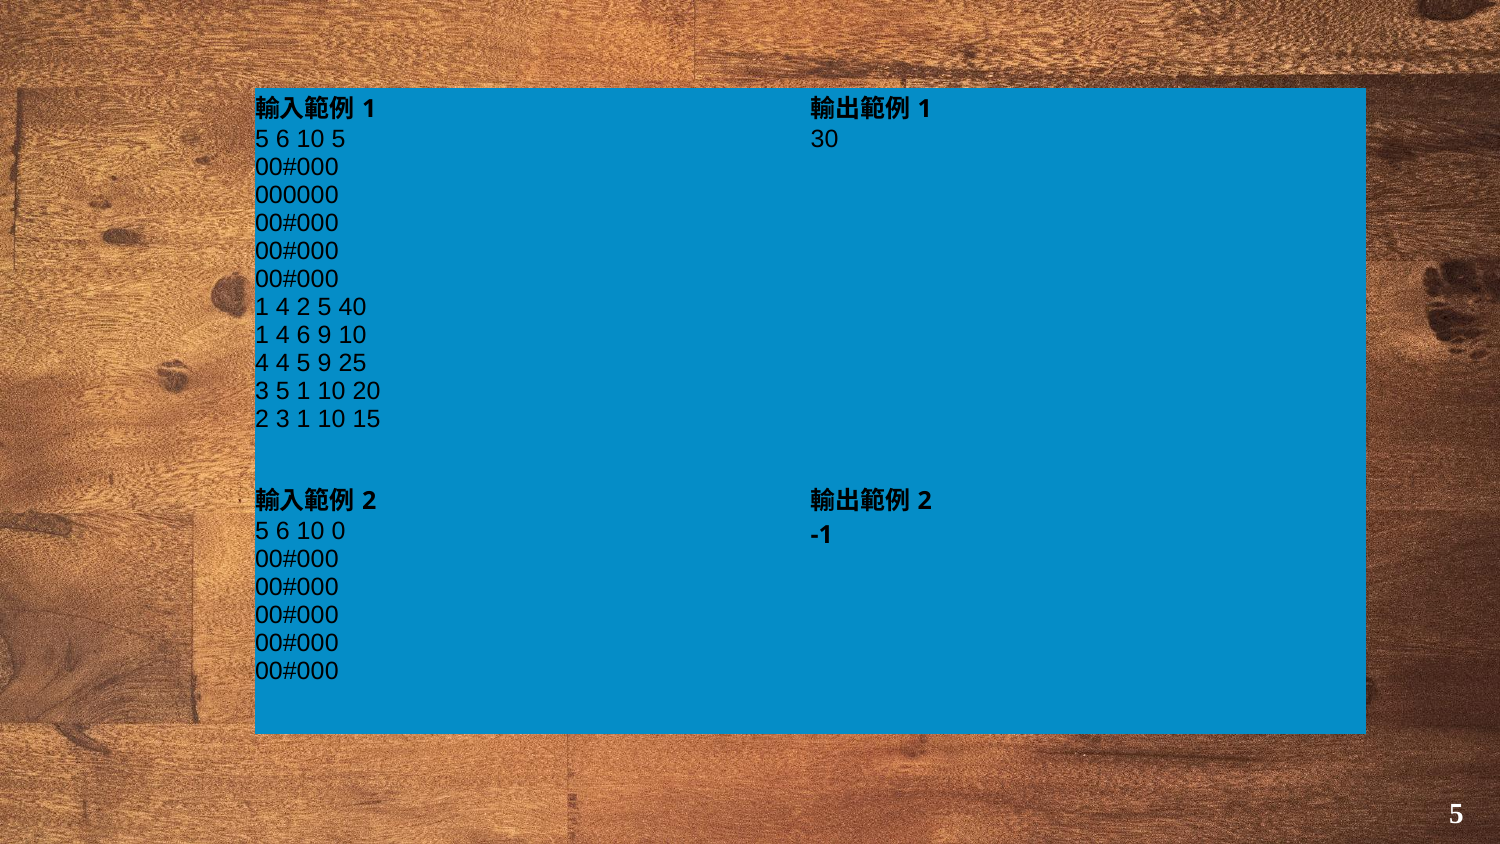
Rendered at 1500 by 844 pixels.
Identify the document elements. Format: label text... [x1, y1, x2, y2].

table_cell 輸入範例2 5 6 10 0 00#000 00#000 00#000 00#000 00#000 [255, 481, 811, 734]
table_cell 輸出範例2 -1 [811, 481, 1366, 734]
table_header 輸入範例1 5 6 10 5 00#000 000000 00#000 00#000 00#000 1 4 2 5 40 1 4 6 9 10 4 4 5 9 25 3 5 1 10 20 2 3 1 10 15 [255, 88, 811, 481]
slide_number 4 [1434, 779, 1500, 844]
table_header 輸出範例1 30 [811, 88, 1366, 481]
